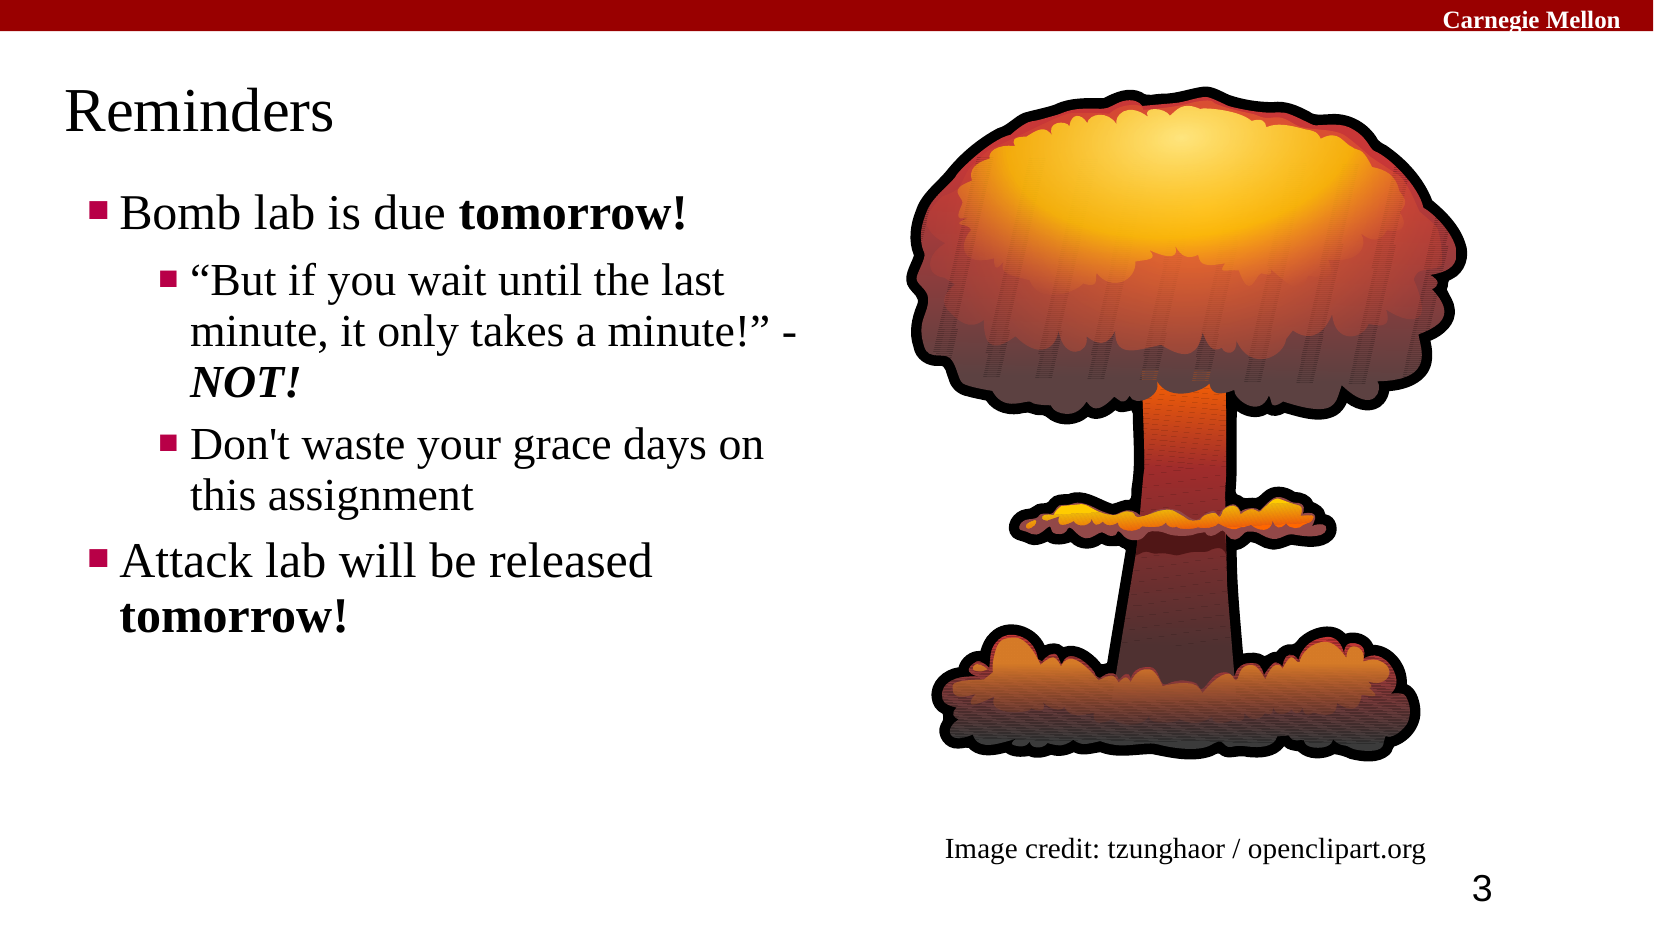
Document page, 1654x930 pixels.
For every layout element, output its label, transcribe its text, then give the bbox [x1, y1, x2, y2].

text_box Image credit: tzunghaor / openclipart.org [930, 825, 1471, 886]
picture [906, 86, 1468, 762]
list Bomb lab is due tomorrow! “But if you wait until the last minute, it only takes a minute!” - NOT! Don't waste your grace days on this assignment Attack lab will be released tomorrow! [71, 184, 806, 859]
title Reminders [64, 58, 1576, 163]
